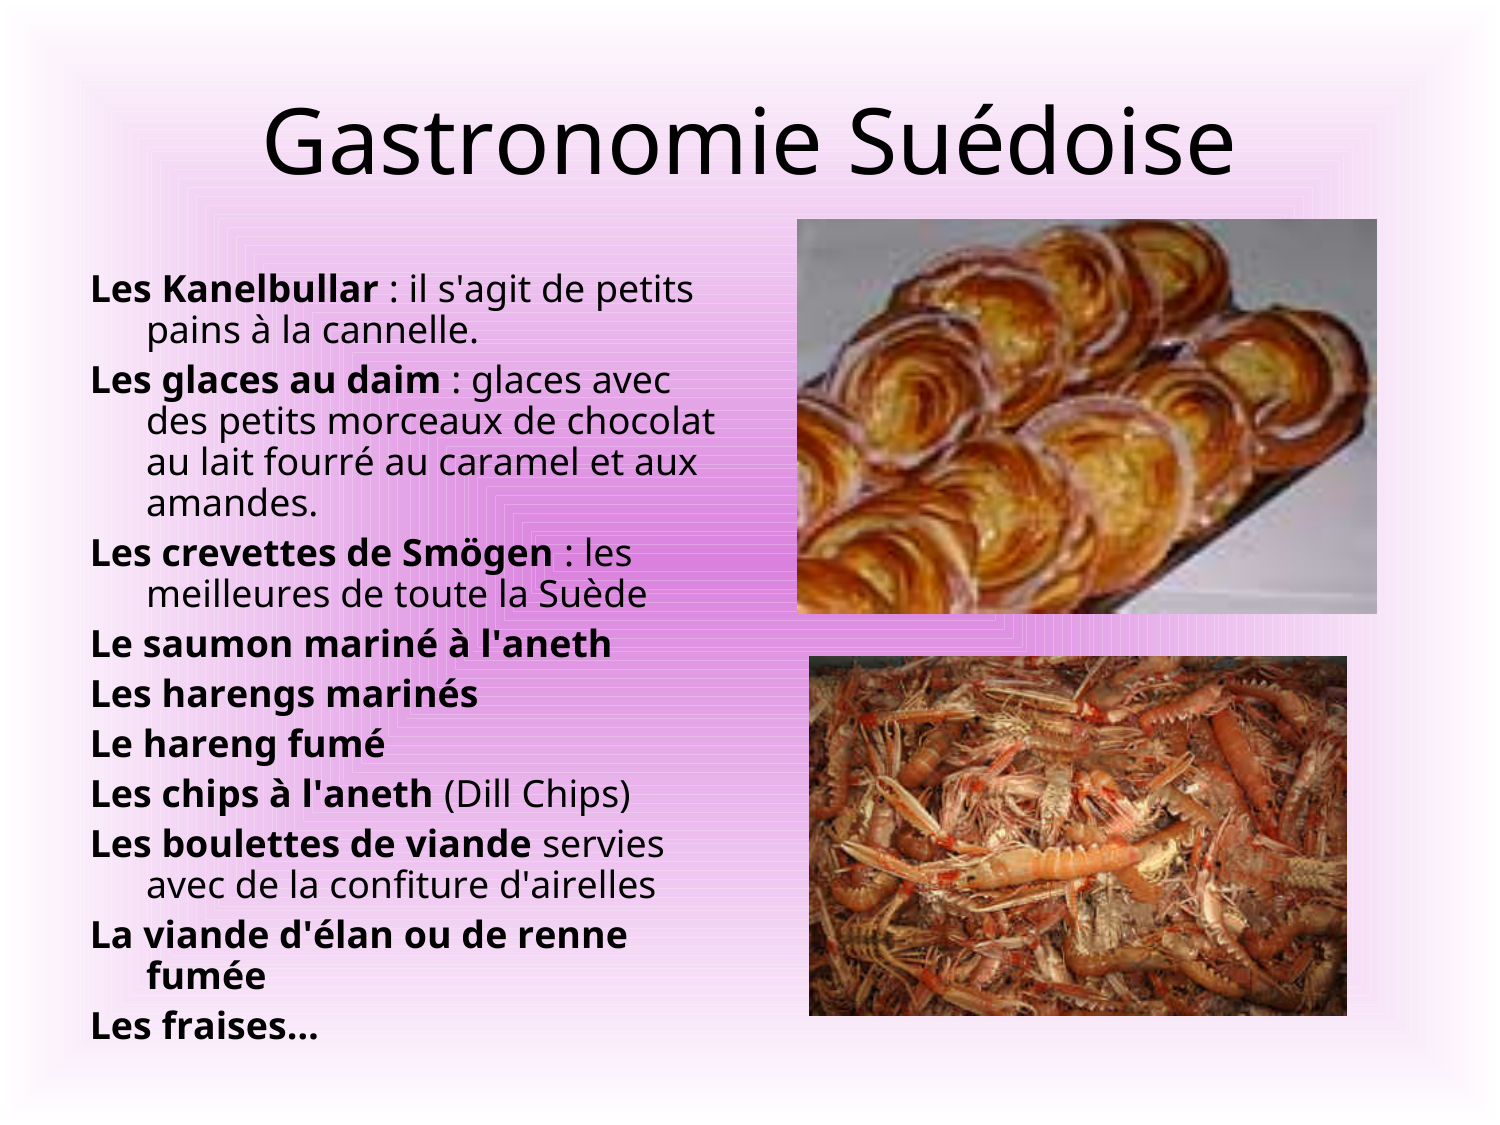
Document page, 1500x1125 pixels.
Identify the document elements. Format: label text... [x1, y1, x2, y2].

picture [797, 219, 1377, 614]
list Les Kanelbullar : il s'agit de petits pains à la cannelle. Les glaces au daim : glaces avec des petits morceaux de chocolat au lait fourré au caramel et aux amandes. Les crevettes de Smögen : les meilleures de toute la Suède Le saumon mariné à l'aneth Les harengs marinés Le hareng fumé Les chips à l'aneth (Dill Chips) Les boulettes de viande servies avec de la confiture d'airelles La viande d'élan ou de renne fumée Les fraises… [75, 262, 738, 1102]
title Gastronomie Suédoise [75, 45, 1426, 233]
picture [809, 656, 1347, 1016]
